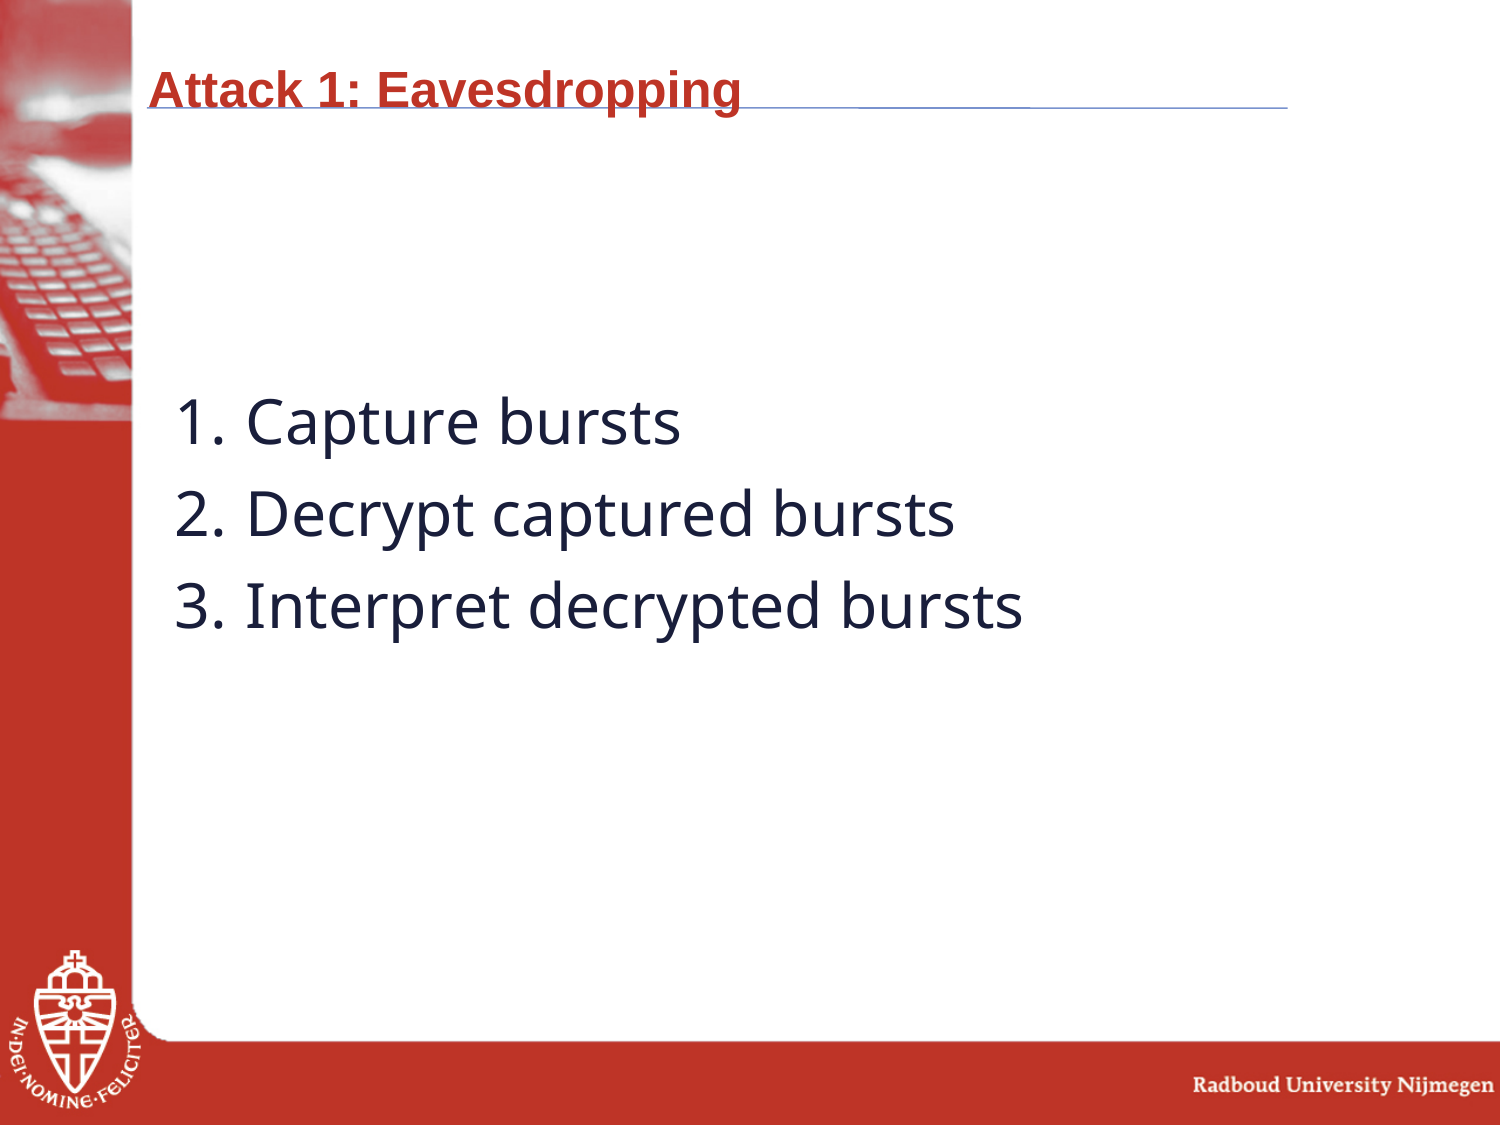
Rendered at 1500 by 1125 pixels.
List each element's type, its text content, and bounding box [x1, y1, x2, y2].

picture [0, 0, 1500, 1125]
list Capture bursts Decrypt captured bursts Interpret decrypted bursts [174, 375, 1463, 693]
title Attack 1: Eavesdropping [147, 0, 1491, 122]
